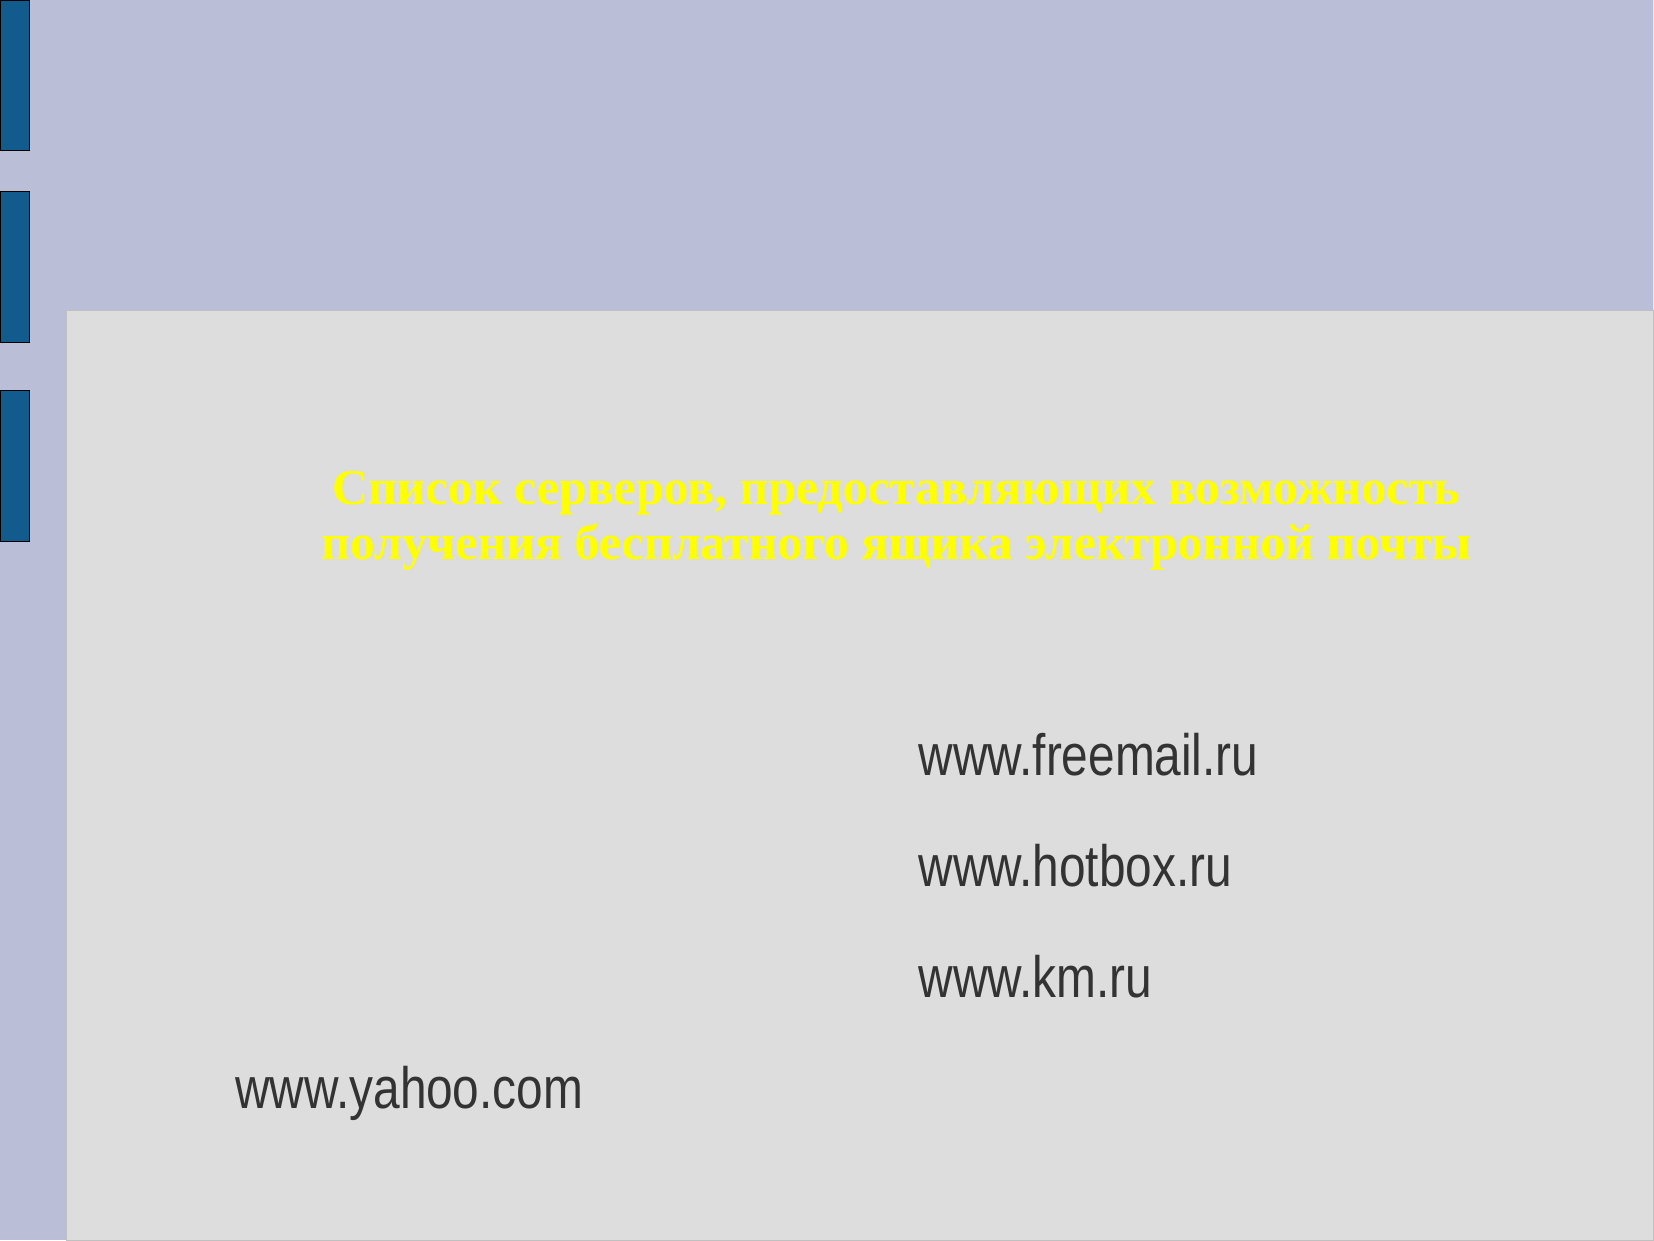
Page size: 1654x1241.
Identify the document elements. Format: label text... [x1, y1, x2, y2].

table_cell [221, 713, 904, 824]
table_cell [904, 1047, 1571, 1158]
table_cell [221, 602, 904, 713]
table_cell www.hotbox.ru [904, 824, 1571, 936]
table_cell www.yahoo.com [221, 1047, 904, 1158]
table_cell [221, 936, 904, 1047]
table_cell www.freemail.ru [904, 713, 1571, 824]
table_header Список серверов, предоставляющих возможность получения бесплатного ящика электронной почты [221, 452, 1571, 602]
table_cell [904, 602, 1571, 713]
table_cell www.km.ru [904, 936, 1571, 1047]
table_cell [221, 824, 904, 936]
